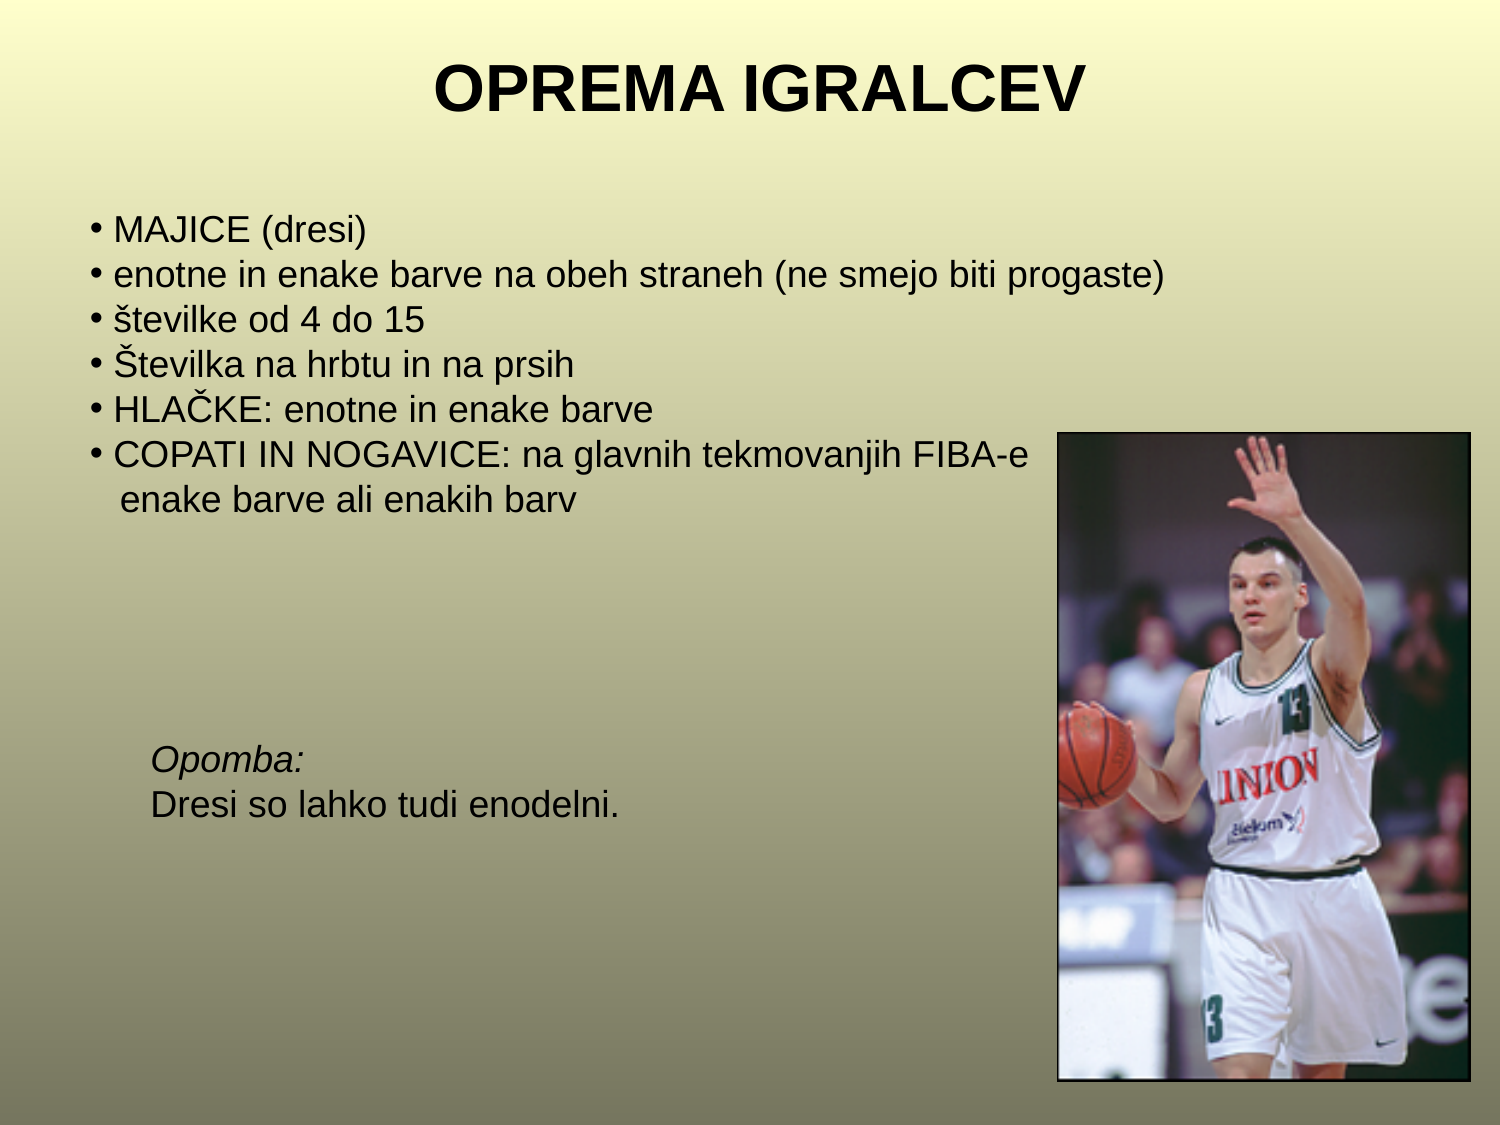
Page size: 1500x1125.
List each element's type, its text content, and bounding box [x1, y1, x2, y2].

picture [1057, 432, 1471, 1082]
text_box OPREMA IGRALCEV MAJICE (dresi) enotne in enake barve na obeh straneh (ne smejo biti progaste) številke od 4 do 15 Številka na hrbtu in na prsih HLAČKE: enotne in enake barve COPATI IN NOGAVICE: na glavnih tekmovanjih FIBA-e enake barve ali enakih barv [0, 37, 1500, 573]
text_box Opomba: Dresi so lahko tudi enodelni. [135, 727, 685, 834]
